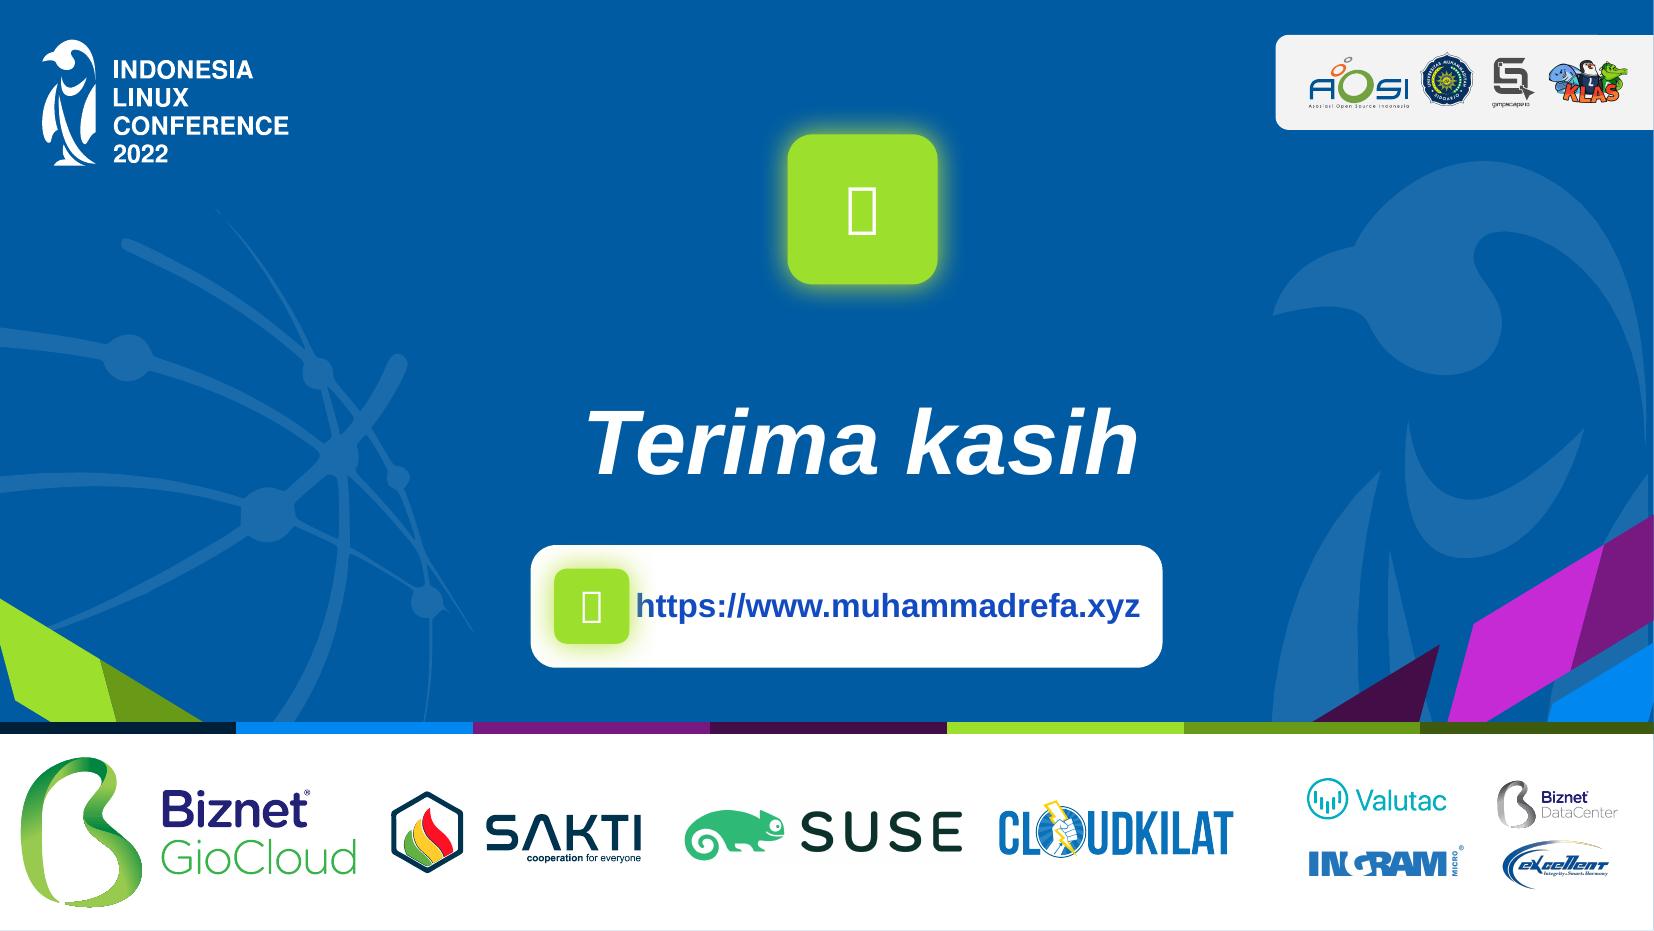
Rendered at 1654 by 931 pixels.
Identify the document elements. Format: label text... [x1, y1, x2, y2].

picture [682, 799, 965, 865]
picture [1420, 52, 1474, 106]
picture [626, 855, 634, 862]
picture [601, 855, 616, 859]
picture [999, 800, 1234, 858]
text_box  [787, 134, 938, 285]
text_box [530, 545, 1154, 668]
text_box https://www.muhammadrefa.xyz [600, 550, 1163, 662]
picture [1548, 60, 1628, 103]
text_box  [554, 568, 630, 644]
picture [1309, 845, 1465, 877]
picture [1496, 840, 1620, 890]
text_box Terima kasih [187, 323, 1501, 512]
